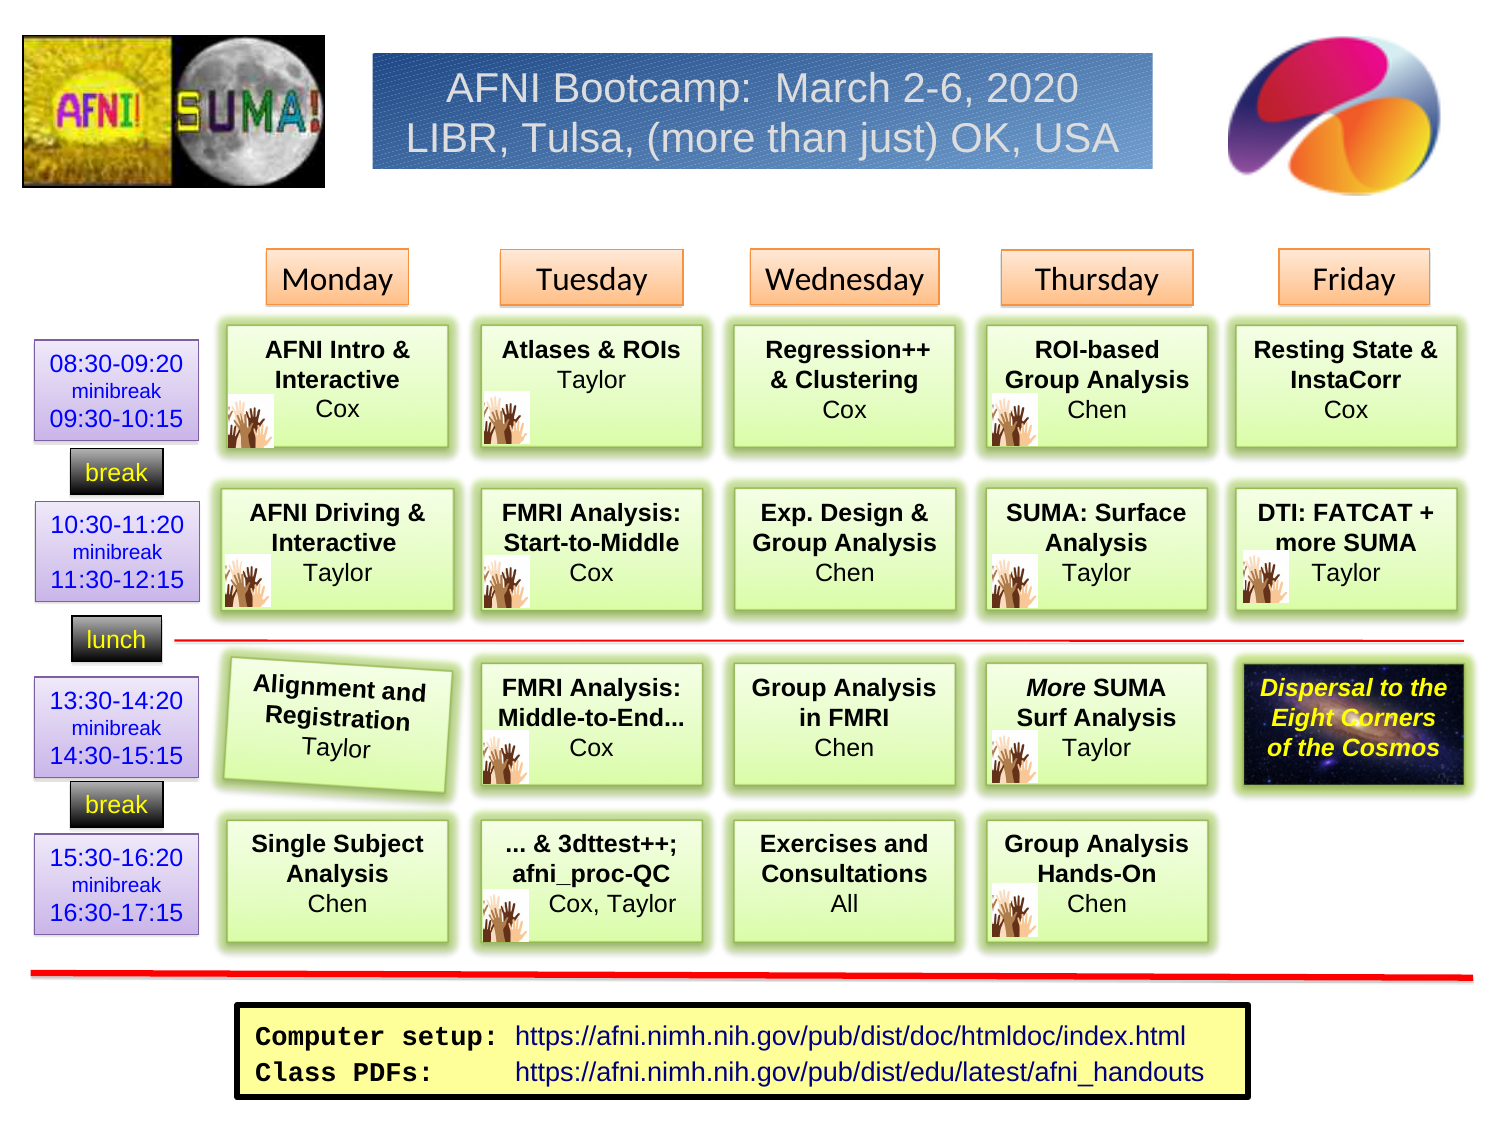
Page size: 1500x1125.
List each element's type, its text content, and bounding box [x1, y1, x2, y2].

text_box Exercises and Consultations All [734, 820, 955, 942]
text_box AFNI Driving & Interactive Taylor [222, 489, 454, 611]
picture [197, 642, 1489, 970]
text_box Monday [266, 249, 409, 305]
picture [195, 304, 1482, 639]
picture [23, 36, 324, 187]
text_box 15:30-16:20 minibreak 16:30-17:15 [34, 834, 199, 935]
text_box 13:30-14:20 minibreak 14:30-15:15 [34, 677, 199, 778]
text_box Dispersal to the Eight Corners of the Cosmos [1243, 663, 1465, 786]
text_box SUMA: Surface Analysis Taylor [986, 488, 1207, 611]
text_box break [70, 781, 163, 827]
text_box 10:30-11:20 minibreak 11:30-12:15 [35, 501, 200, 602]
text_box Exp. Design & Group Analysis Chen [734, 488, 956, 611]
text_box Alignment and Registration Taylor [223, 657, 452, 793]
text_box Regression++ & Clustering Cox [734, 325, 955, 447]
text_box Atlases & ROIs Taylor [481, 325, 702, 447]
text_box break [70, 448, 163, 495]
text_box Group Analysis Hands-On Chen [986, 820, 1208, 942]
text_box AFNI Bootcamp: March 2-6, 2020 LIBR, Tulsa, (more than just) OK, USA [372, 53, 1153, 169]
text_box ... & 3dttest++; afni_proc-QC Cox, Taylor [481, 820, 702, 942]
text_box DTI: FATCAT + more SUMA Taylor [1236, 488, 1457, 611]
text_box Friday [1279, 272, 1430, 304]
text_box AFNI Intro & Interactive Cox [227, 325, 448, 447]
text_box ROI-based Group Analysis Chen [987, 325, 1208, 447]
text_box FMRI Analysis: Start-to-Middle Cox [481, 489, 702, 611]
text_box Wednesday [750, 249, 940, 304]
text_box Group Analysis in FMRI Chen [734, 664, 955, 786]
text_box More SUMA Surf Analysis Taylor [986, 663, 1207, 786]
text_box FMRI Analysis: Middle-to-End... Cox [481, 664, 702, 786]
text_box Computer setup: https://afni.nimh.nih.gov/pub/dist/doc/htmldoc/index.html Class PDFs: https://afni.nimh.nih.gov/pub/dist/edu/latest/afni_handouts [237, 1004, 1249, 1098]
text_box Thursday [1001, 249, 1193, 304]
picture [1228, 36, 1473, 272]
text_box Tuesday [500, 249, 684, 304]
text_box Single Subject Analysis Chen [227, 820, 448, 942]
text_box lunch [71, 616, 162, 662]
text_box 08:30-09:20 minibreak 09:30-10:15 [34, 340, 199, 441]
text_box Resting State & InstaCorr Cox [1236, 325, 1457, 447]
